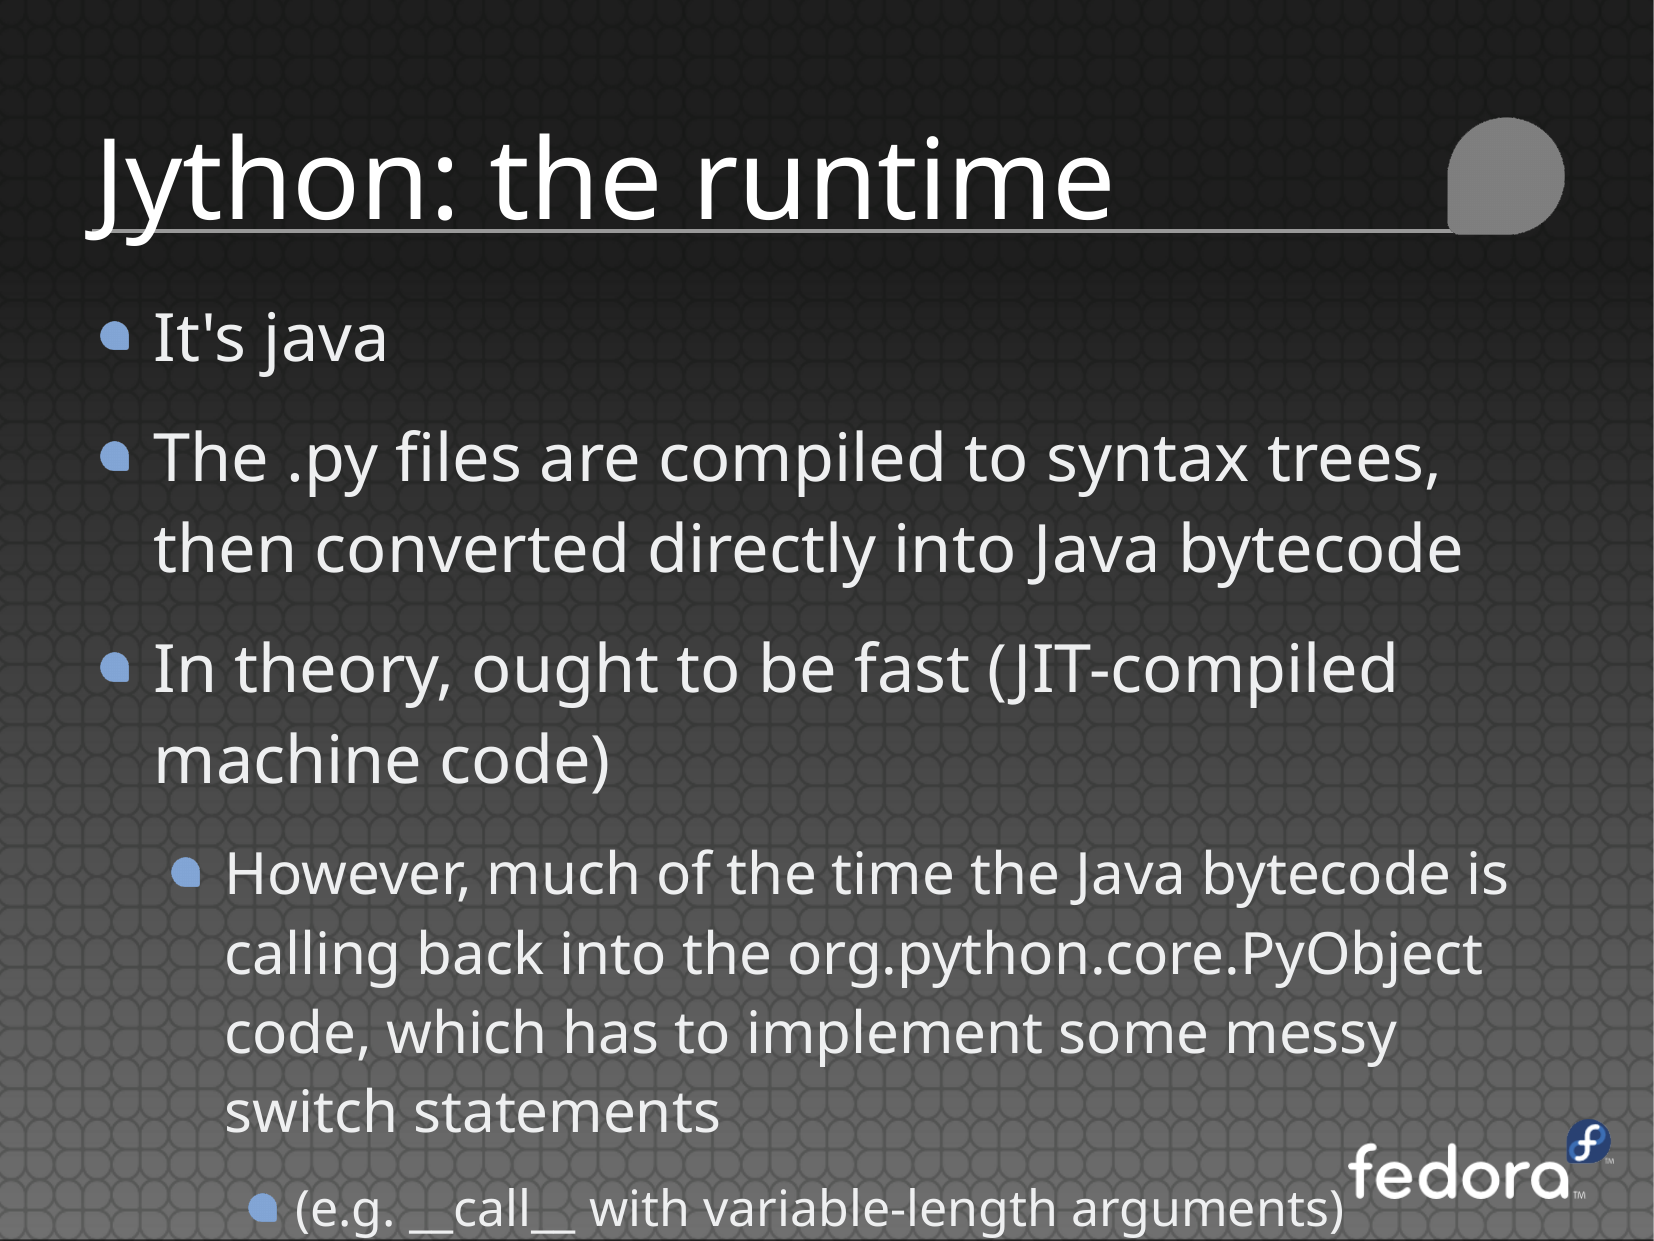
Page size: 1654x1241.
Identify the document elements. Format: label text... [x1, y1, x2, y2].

title Jython: the runtime [94, 100, 1426, 251]
list It's java The .py files are compiled to syntax trees, then converted directly into Java bytecode In theory, ought to be fast (JIT-compiled machine code) However, much of the time the Java bytecode is calling back into the org.python.core.PyObject code, which has to implement some messy switch statements (e.g. __call__ with variable-length arguments) [82, 290, 1571, 1121]
picture [0, 0, 1654, 1241]
